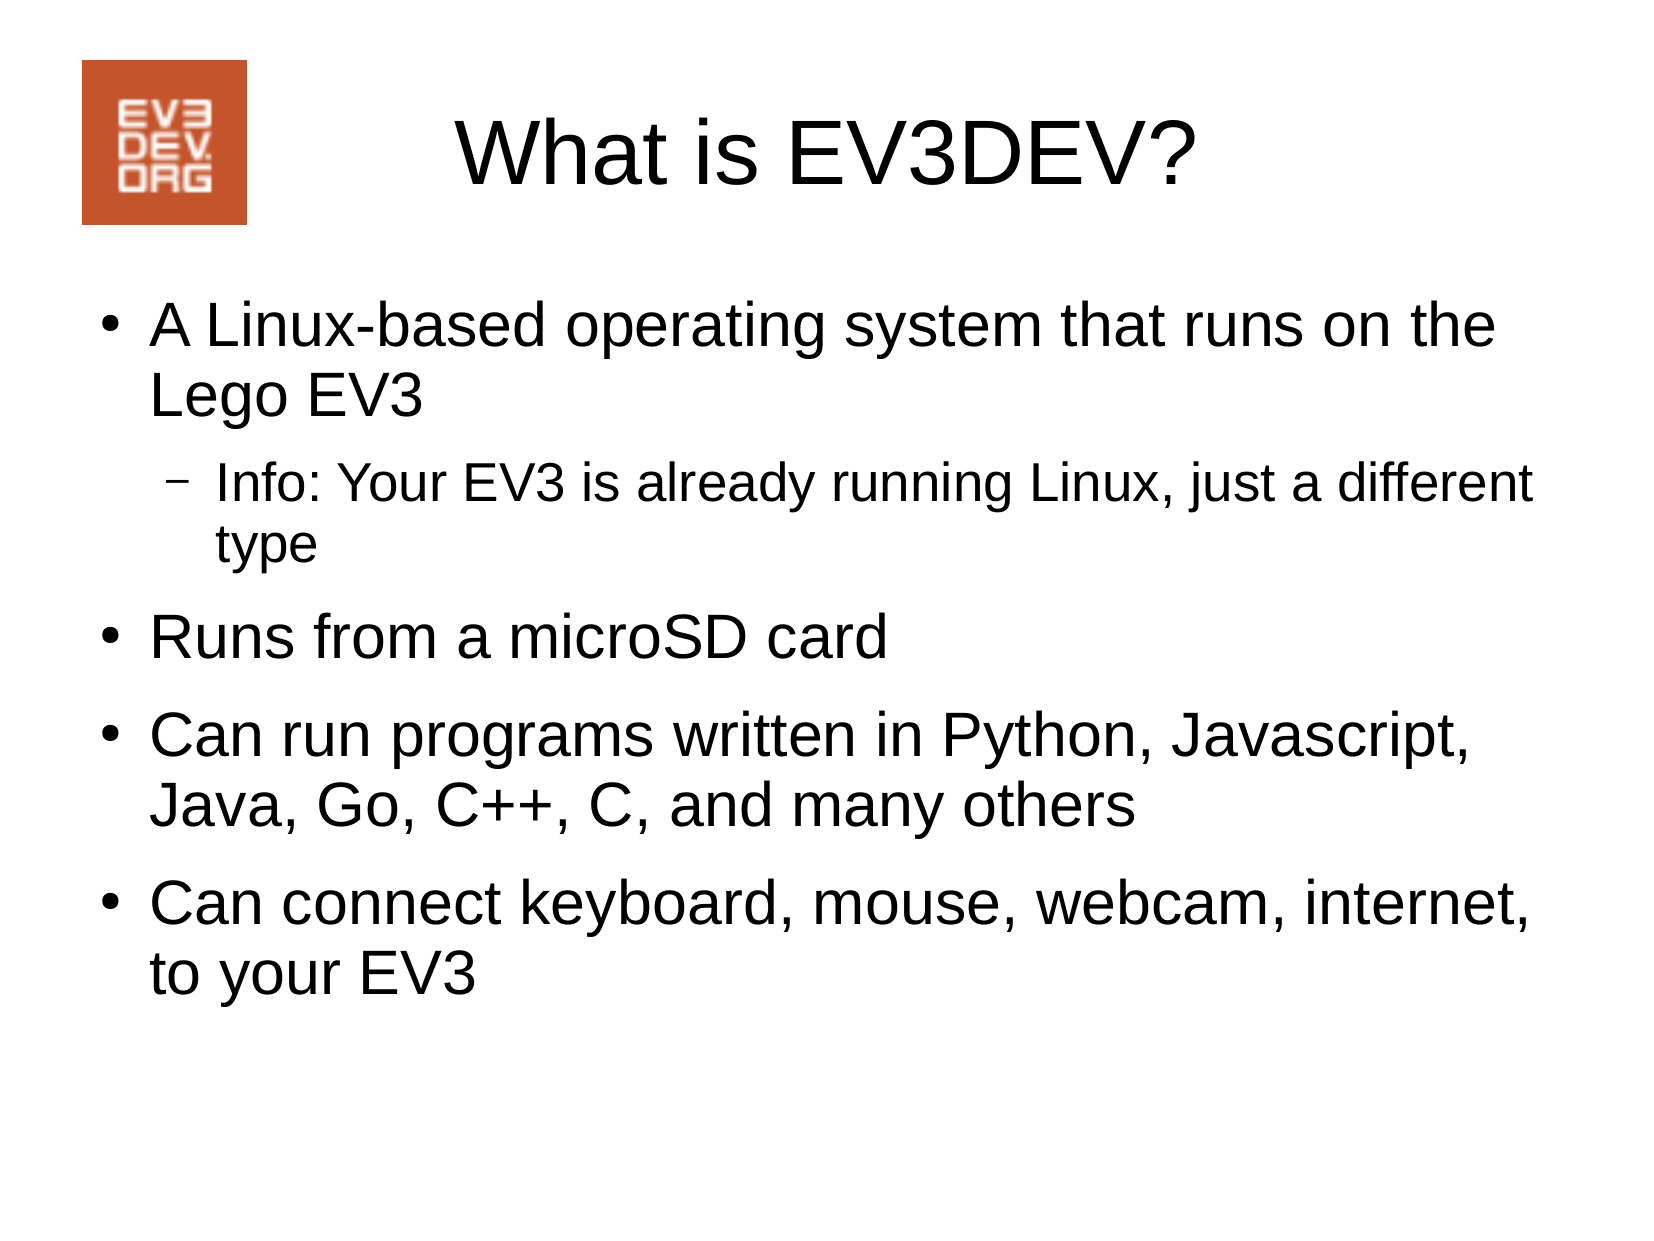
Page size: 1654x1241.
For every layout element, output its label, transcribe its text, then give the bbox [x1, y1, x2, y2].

title What is EV3DEV? [82, 49, 1571, 257]
list A Linux-based operating system that runs on the Lego EV3 Info: Your EV3 is already running Linux, just a different type Runs from a microSD card Can run programs written in Python, Javascript, Java, Go, C++, C, and many others Can connect keyboard, mouse, webcam, internet, to your EV3 [82, 290, 1571, 1010]
picture [82, 60, 247, 226]
